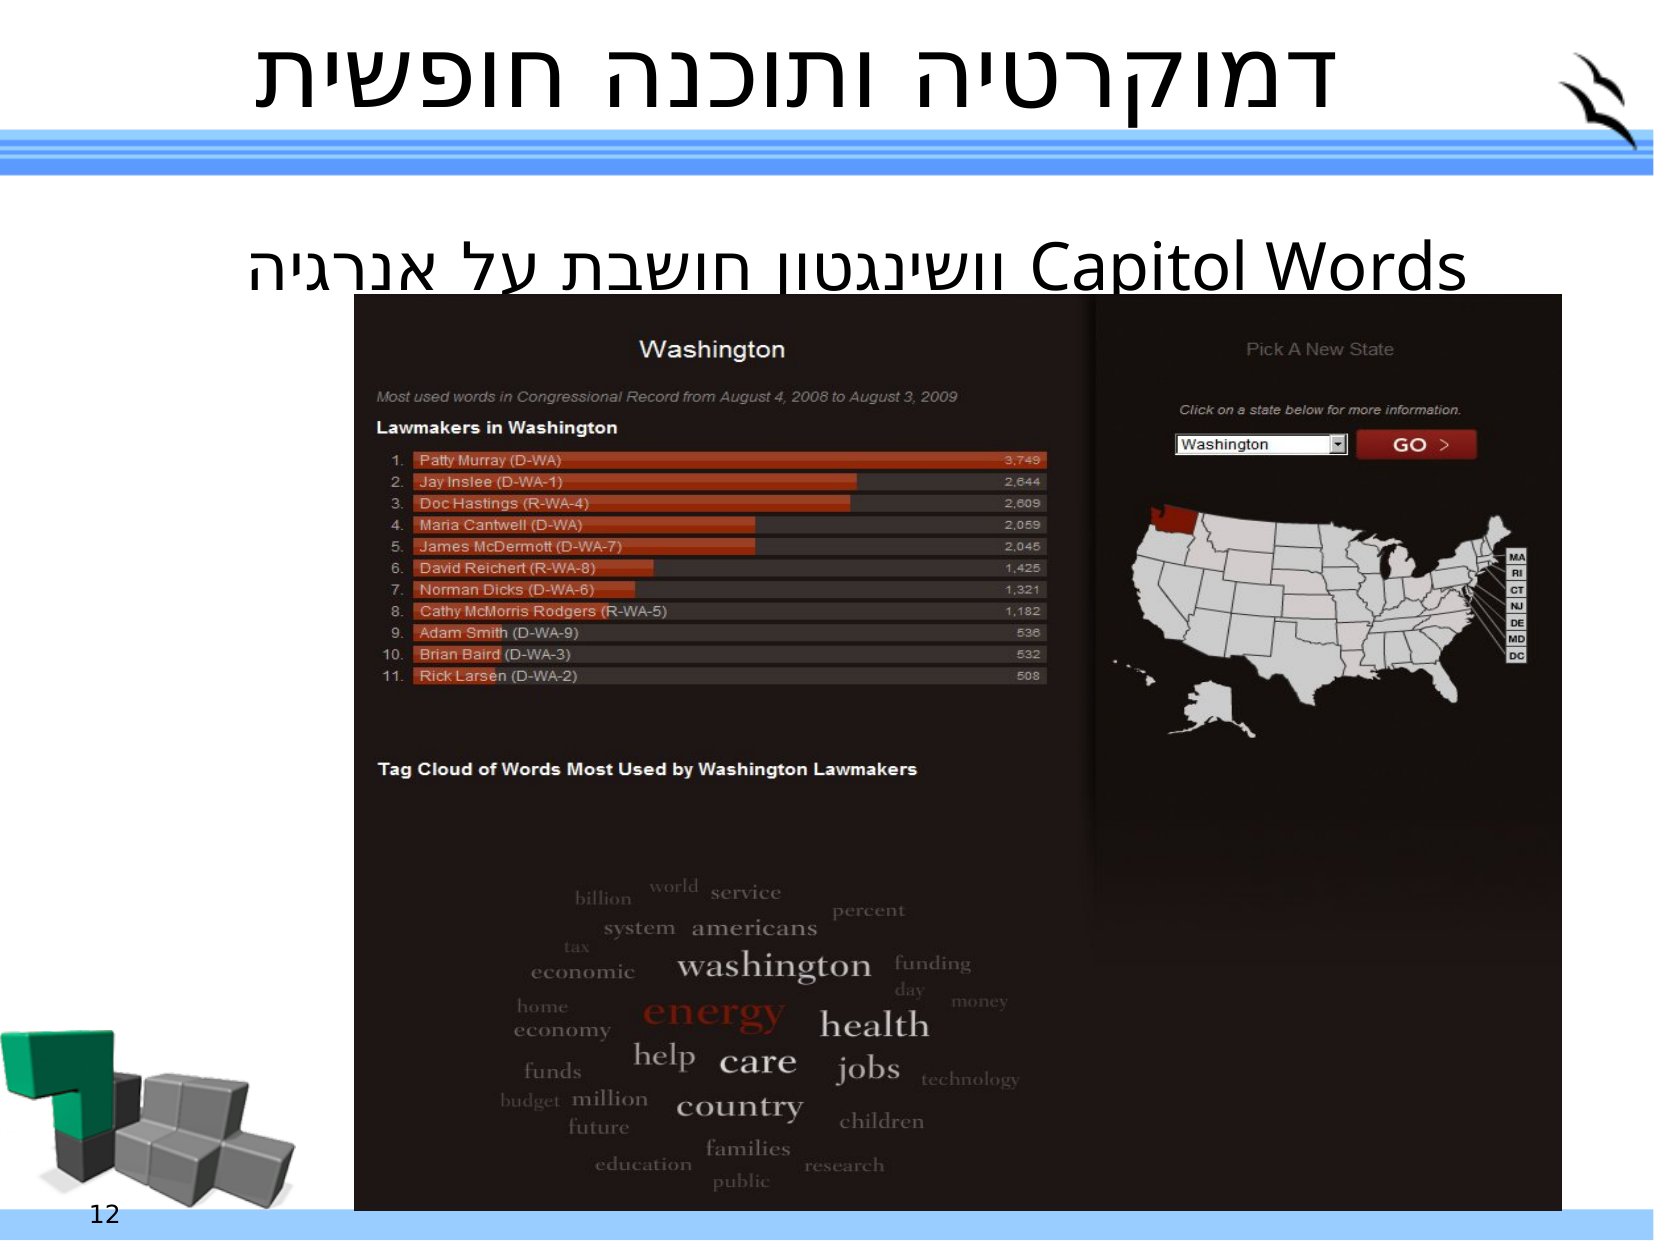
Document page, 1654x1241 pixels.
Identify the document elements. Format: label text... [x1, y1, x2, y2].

picture [0, 1030, 296, 1211]
list Capitol Words וושינגטון חושבת על אנרגיה ובריאות [75, 218, 1488, 1174]
picture [0, 47, 1654, 180]
picture [354, 294, 1562, 1211]
title דמוקרטיה ותוכנה חופשית [92, 19, 1505, 126]
